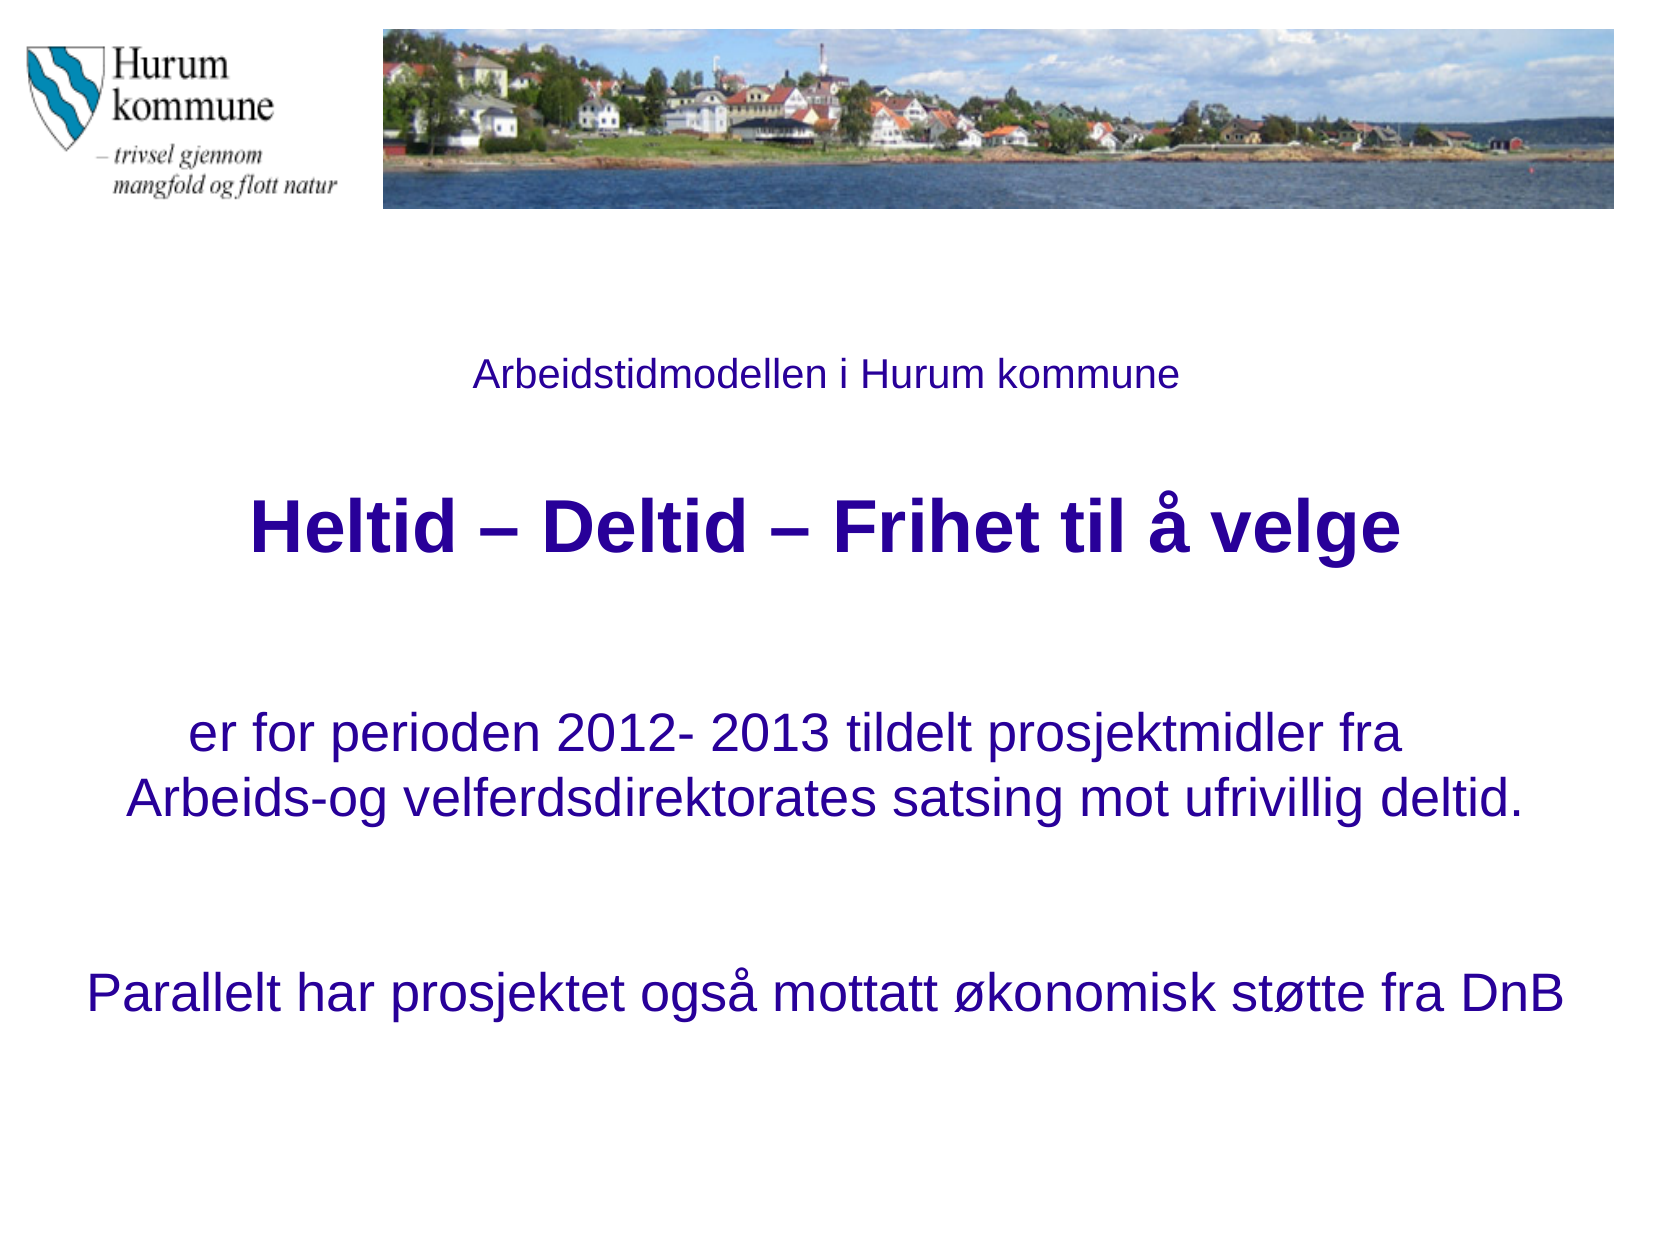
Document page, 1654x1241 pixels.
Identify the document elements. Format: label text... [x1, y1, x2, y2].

picture [383, 29, 1614, 209]
picture [14, 34, 362, 214]
text_box Arbeidstidmodellen i Hurum kommune Heltid – Deltid – Frihet til å velge er for perioden 2012- 2013 tildelt prosjektmidler fra Arbeids-og velferdsdirektorates satsing mot ufrivillig deltid. Parallelt har prosjektet også mottatt økonomisk støtte fra DnB [82, 90, 1571, 1241]
